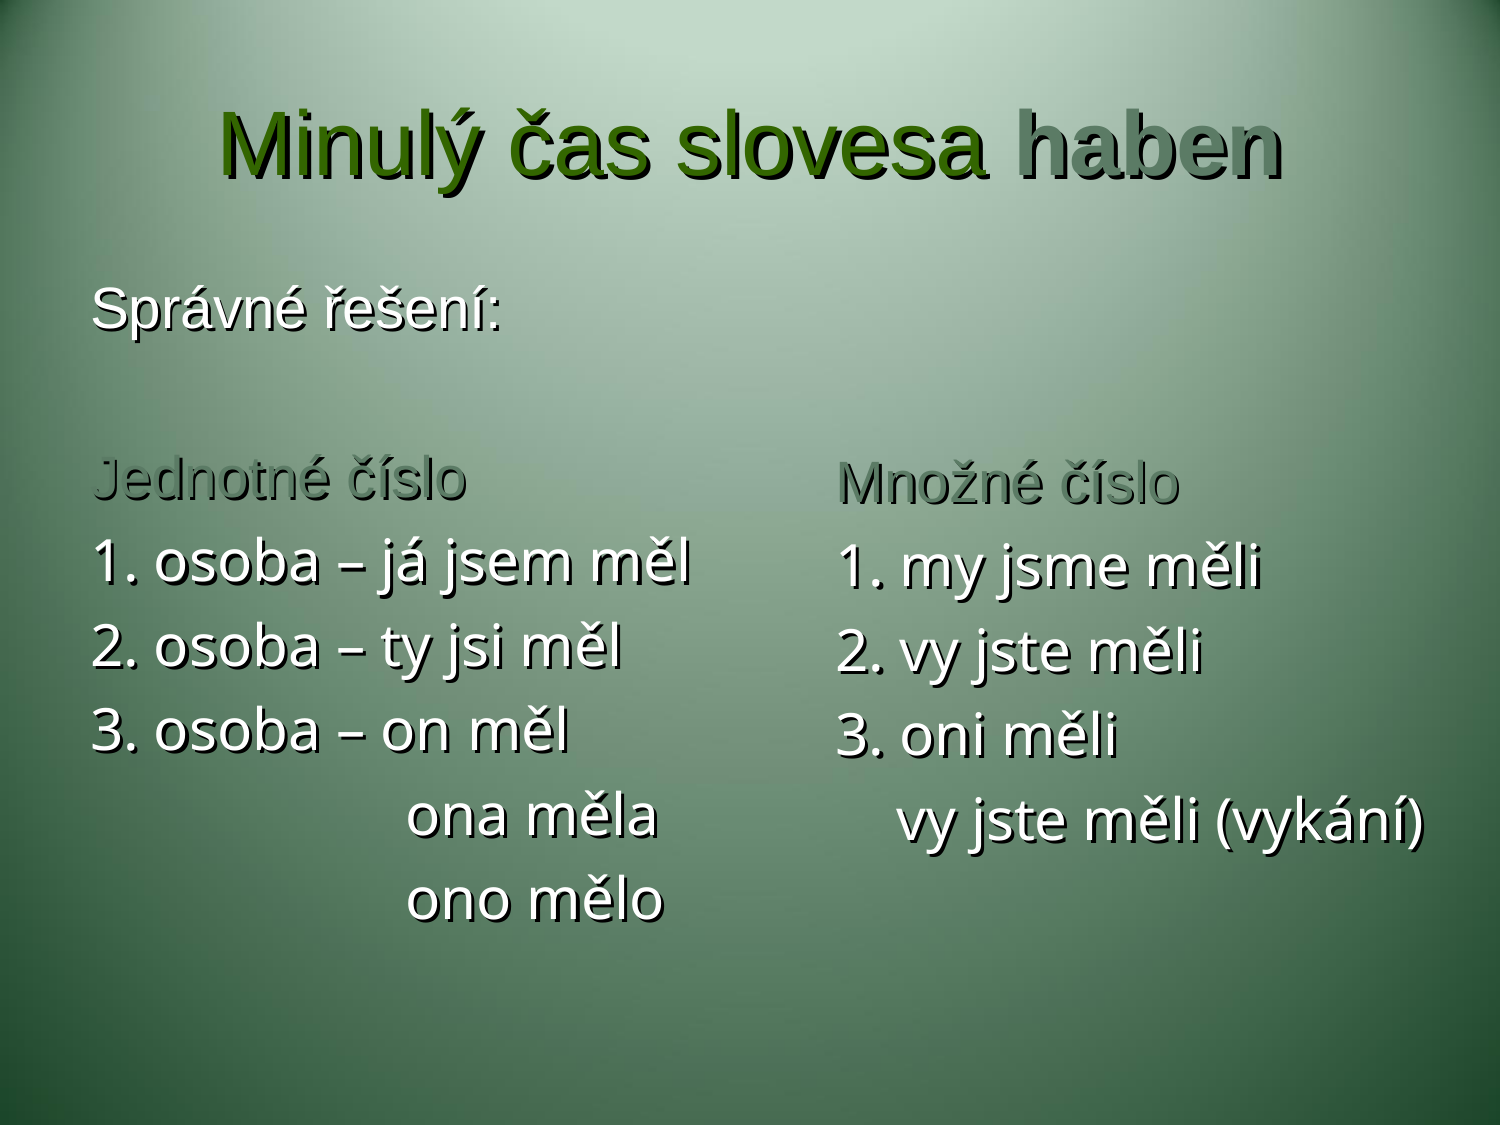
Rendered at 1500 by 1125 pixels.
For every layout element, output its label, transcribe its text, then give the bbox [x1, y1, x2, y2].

list Množné číslo 1. my jsme měli 2. vy jste měli 3. oni měli vy jste měli (vykání) [820, 267, 1500, 1011]
picture [0, 0, 1500, 1125]
title Minulý čas slovesa haben [75, 45, 1426, 233]
list Správné řešení: Jednotné číslo 1. osoba – já jsem měl 2. osoba – ty jsi měl 3. osoba – on měl ona měla ono mělo [74, 262, 810, 1006]
